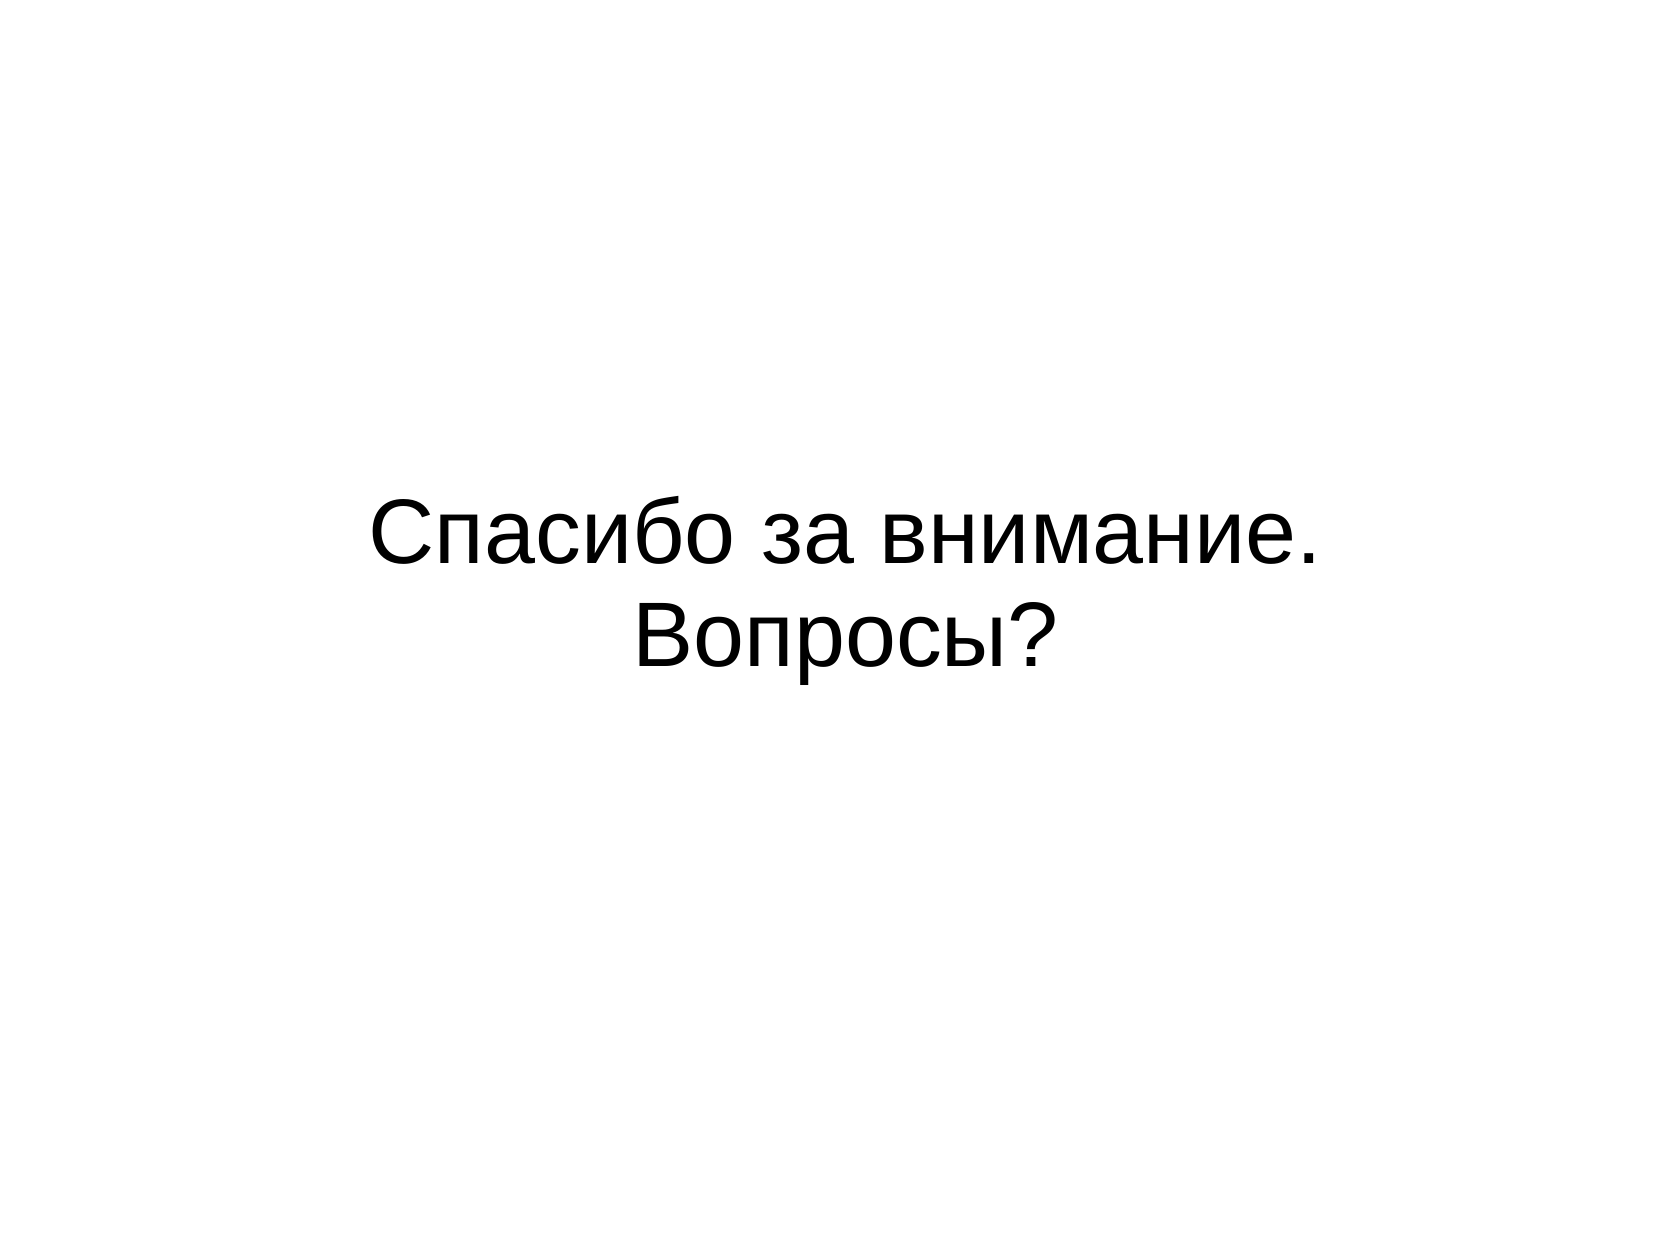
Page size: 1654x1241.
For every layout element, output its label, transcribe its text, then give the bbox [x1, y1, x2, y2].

title Спасибо за внимание. Вопросы? [101, 480, 1591, 688]
